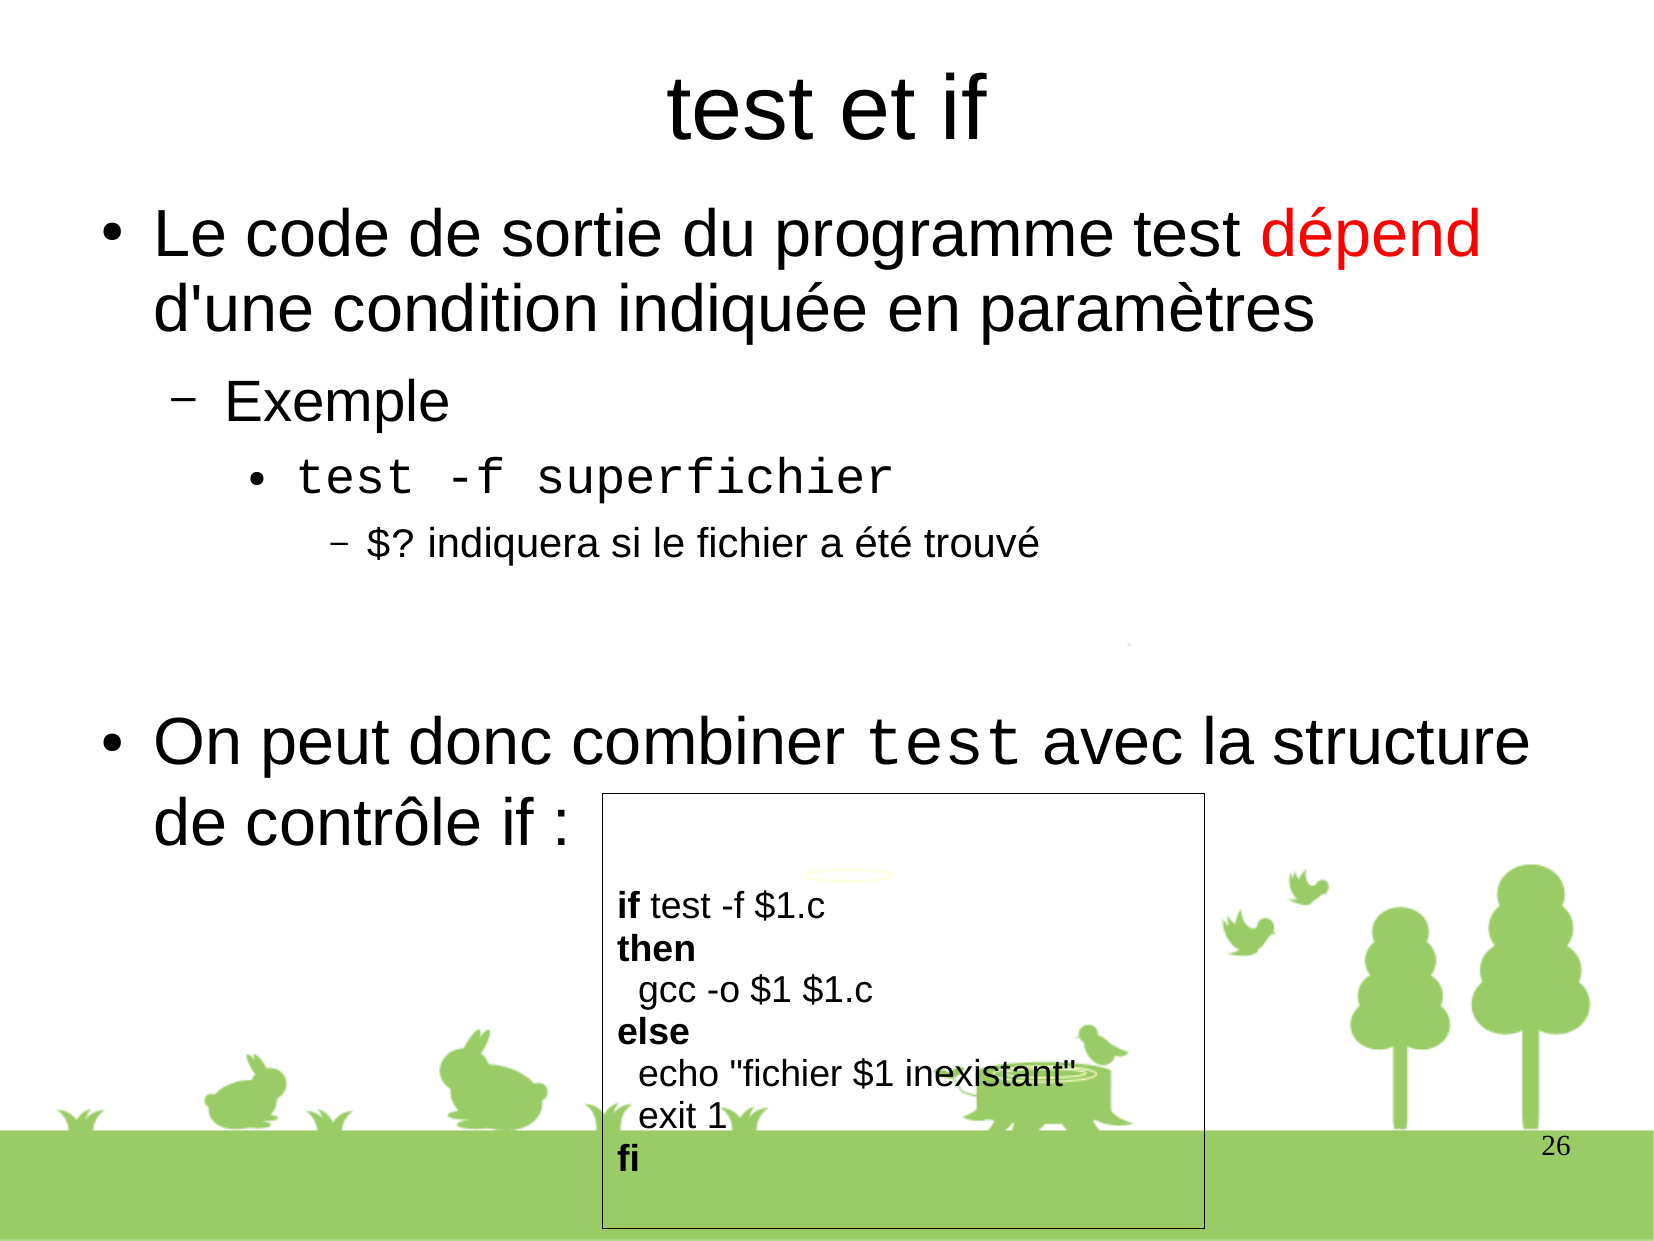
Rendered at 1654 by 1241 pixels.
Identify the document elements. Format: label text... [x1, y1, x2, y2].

text_box if test -f $1.c then gcc -o $1 $1.c else echo "fichier $1 inexistant" exit 1 fi [602, 793, 1205, 1229]
list Le code de sortie du programme test dépend d'une condition indiquée en paramètres Exemple test -f superfichier $? indiquera si le fichier a été trouvé On peut donc combiner test avec la structure de contrôle if : [82, 195, 1538, 916]
picture [0, 0, 1654, 1241]
title test et if [82, 49, 1571, 166]
